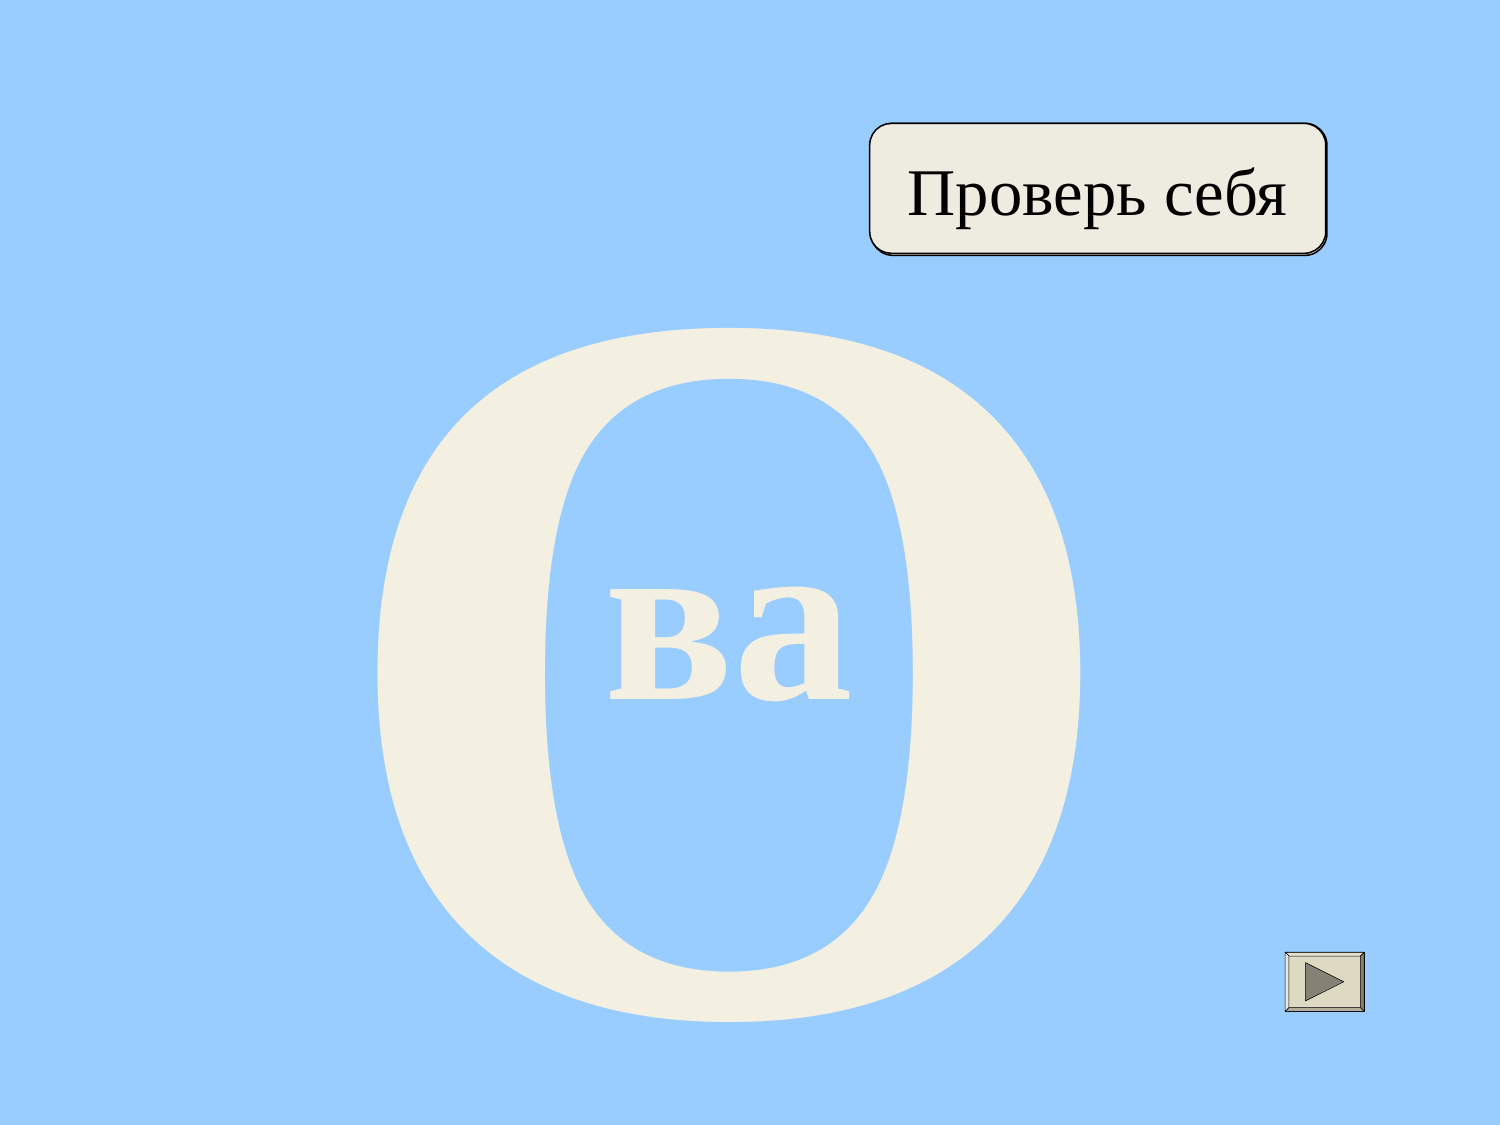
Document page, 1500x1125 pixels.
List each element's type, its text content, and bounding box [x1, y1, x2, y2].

text_box [1286, 952, 1365, 1012]
text_box ва [441, 452, 1018, 756]
text_box О [0, 0, 1500, 1125]
text_box Проверь себя [869, 123, 1312, 253]
text_box [875, 125, 1332, 256]
